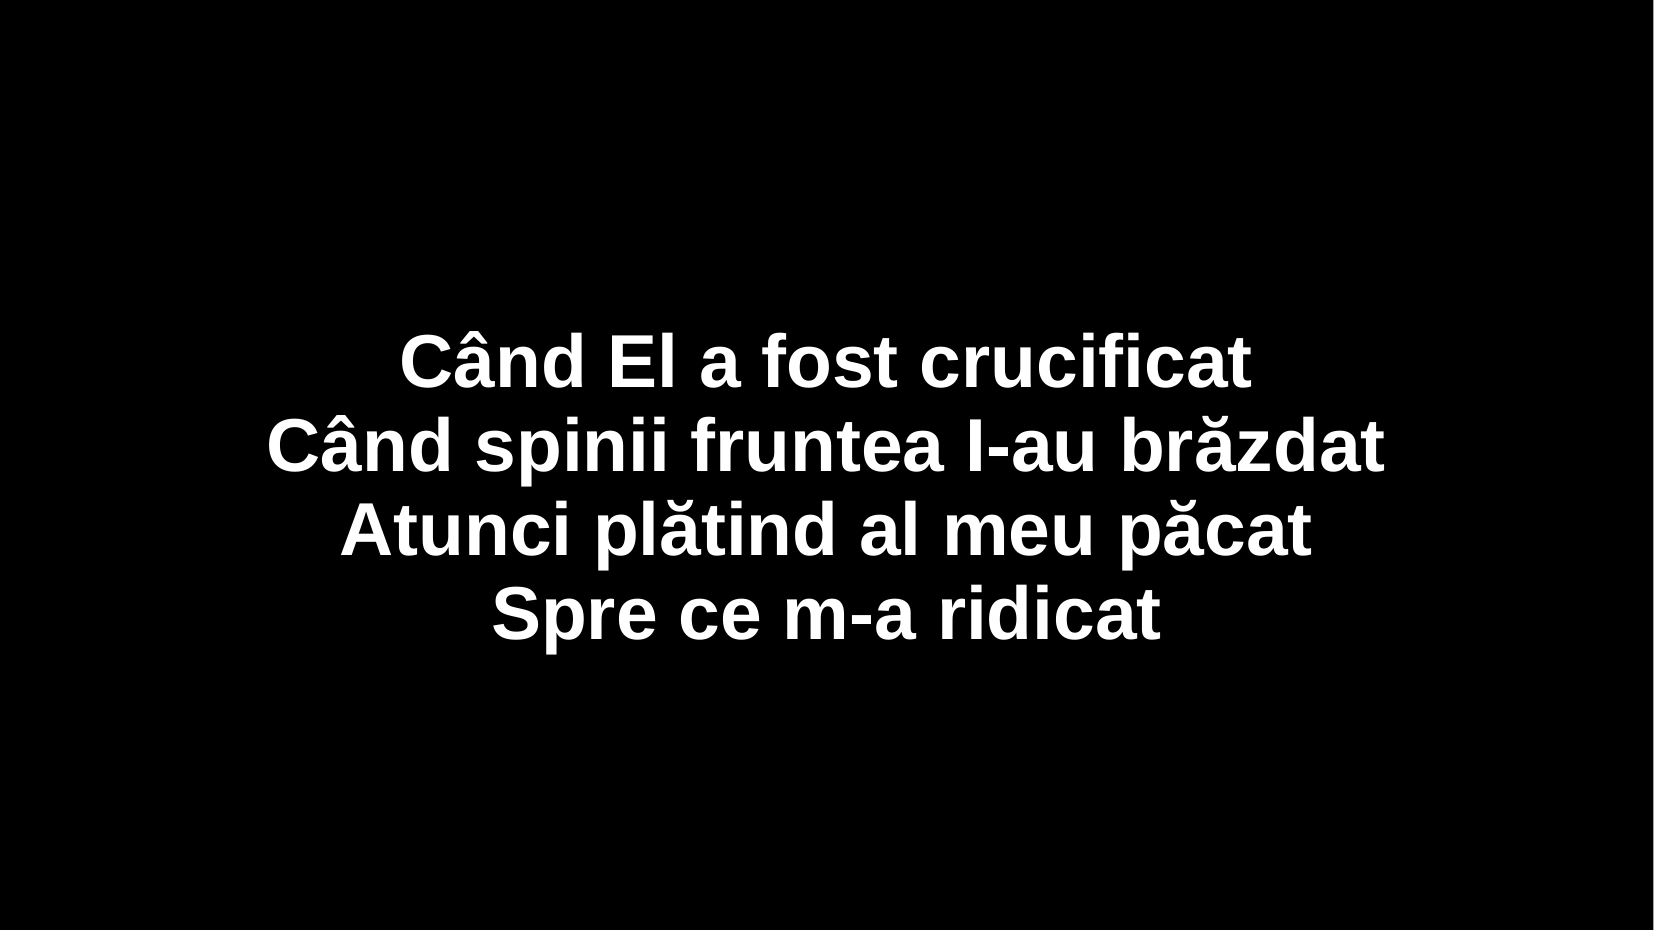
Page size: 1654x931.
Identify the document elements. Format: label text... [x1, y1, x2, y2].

text_box Când El a fost crucificat Când spinii fruntea I-au brăzdat Atunci plătind al meu păcat Spre ce m-a ridicat [82, 109, 1571, 866]
